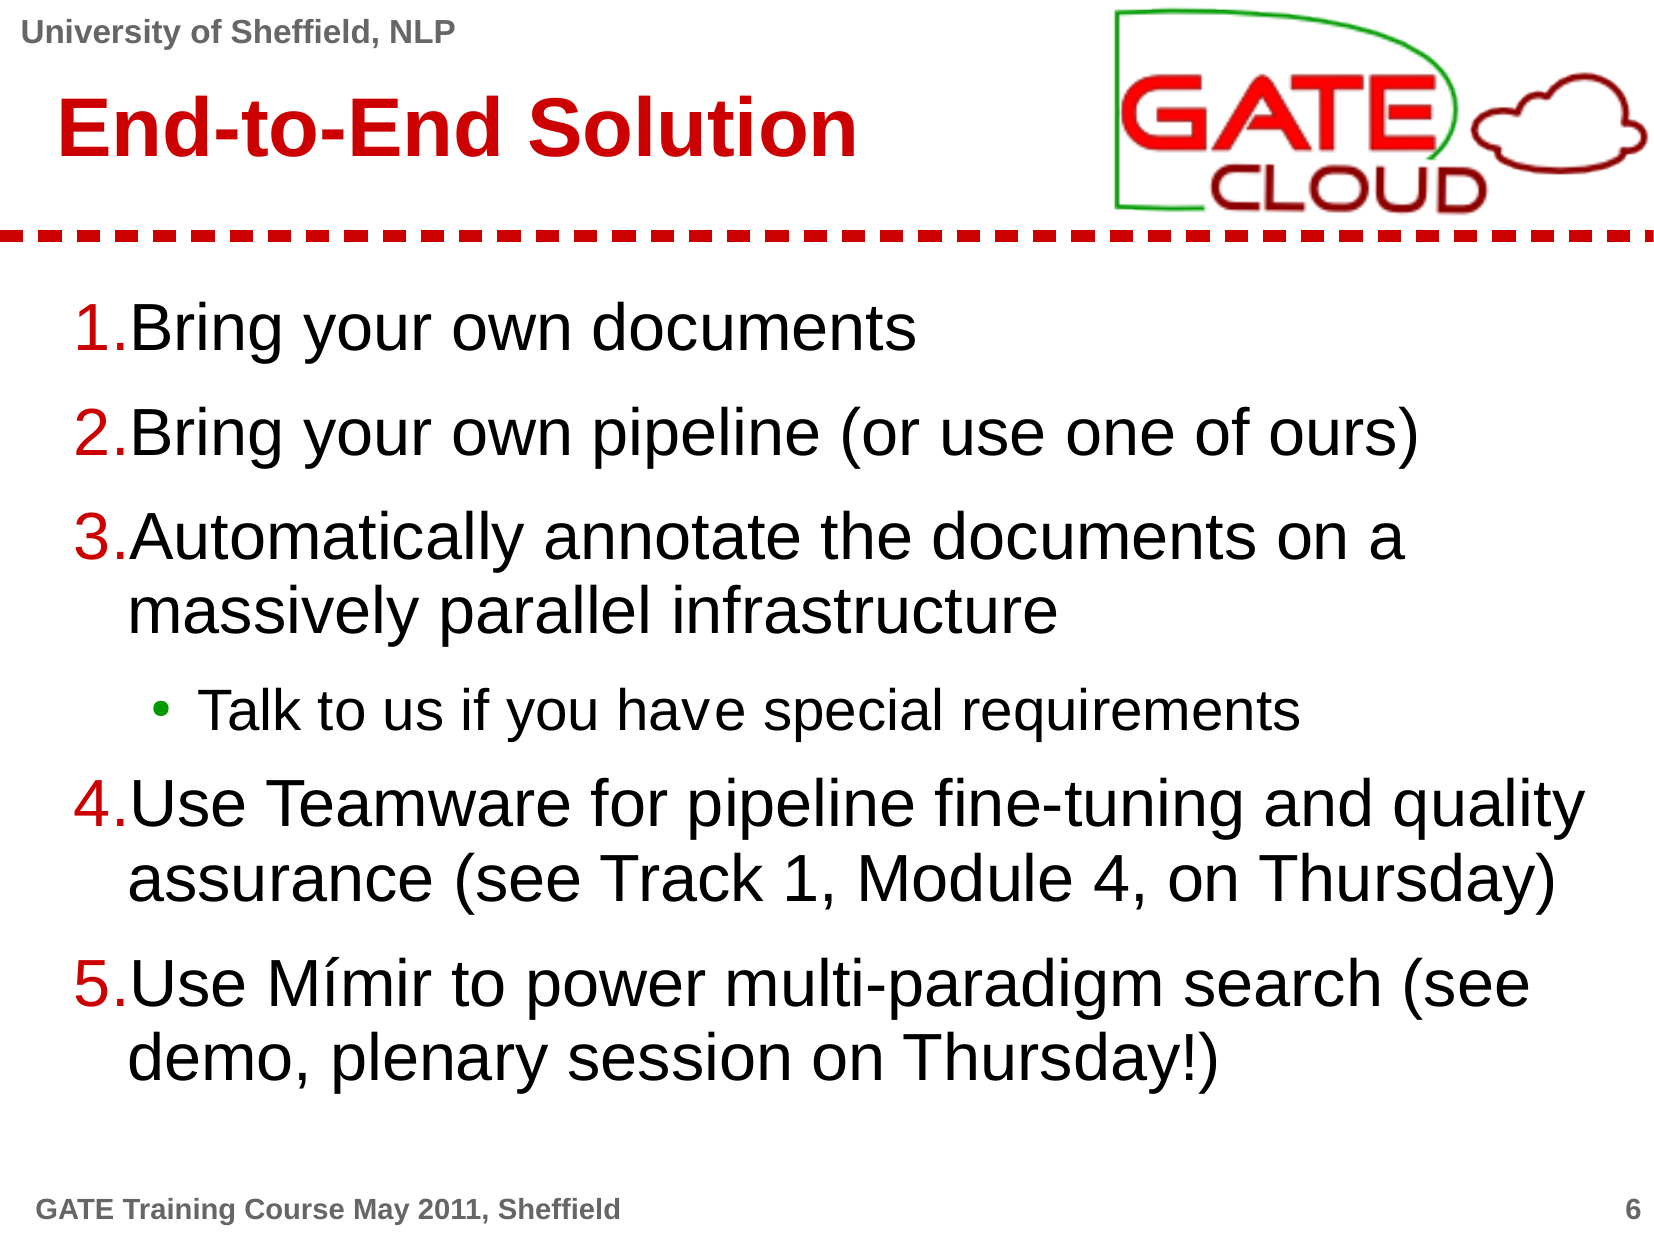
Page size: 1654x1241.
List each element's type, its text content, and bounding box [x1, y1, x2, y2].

picture [1110, 5, 1654, 223]
title End-to-End Solution [56, 49, 1120, 207]
list Bring your own documents Bring your own pipeline (or use one of ours) Automatically annotate the documents on a massively parallel infrastructure Talk to us if you hav e special requirements Use Teamware for pipeline fine-tuning and quality assurance (see Track 1, Module 4, on Thursday) Use Mímir to power multi-paradigm search (see demo, plenary session on Thursday!) [56, 290, 1598, 1109]
